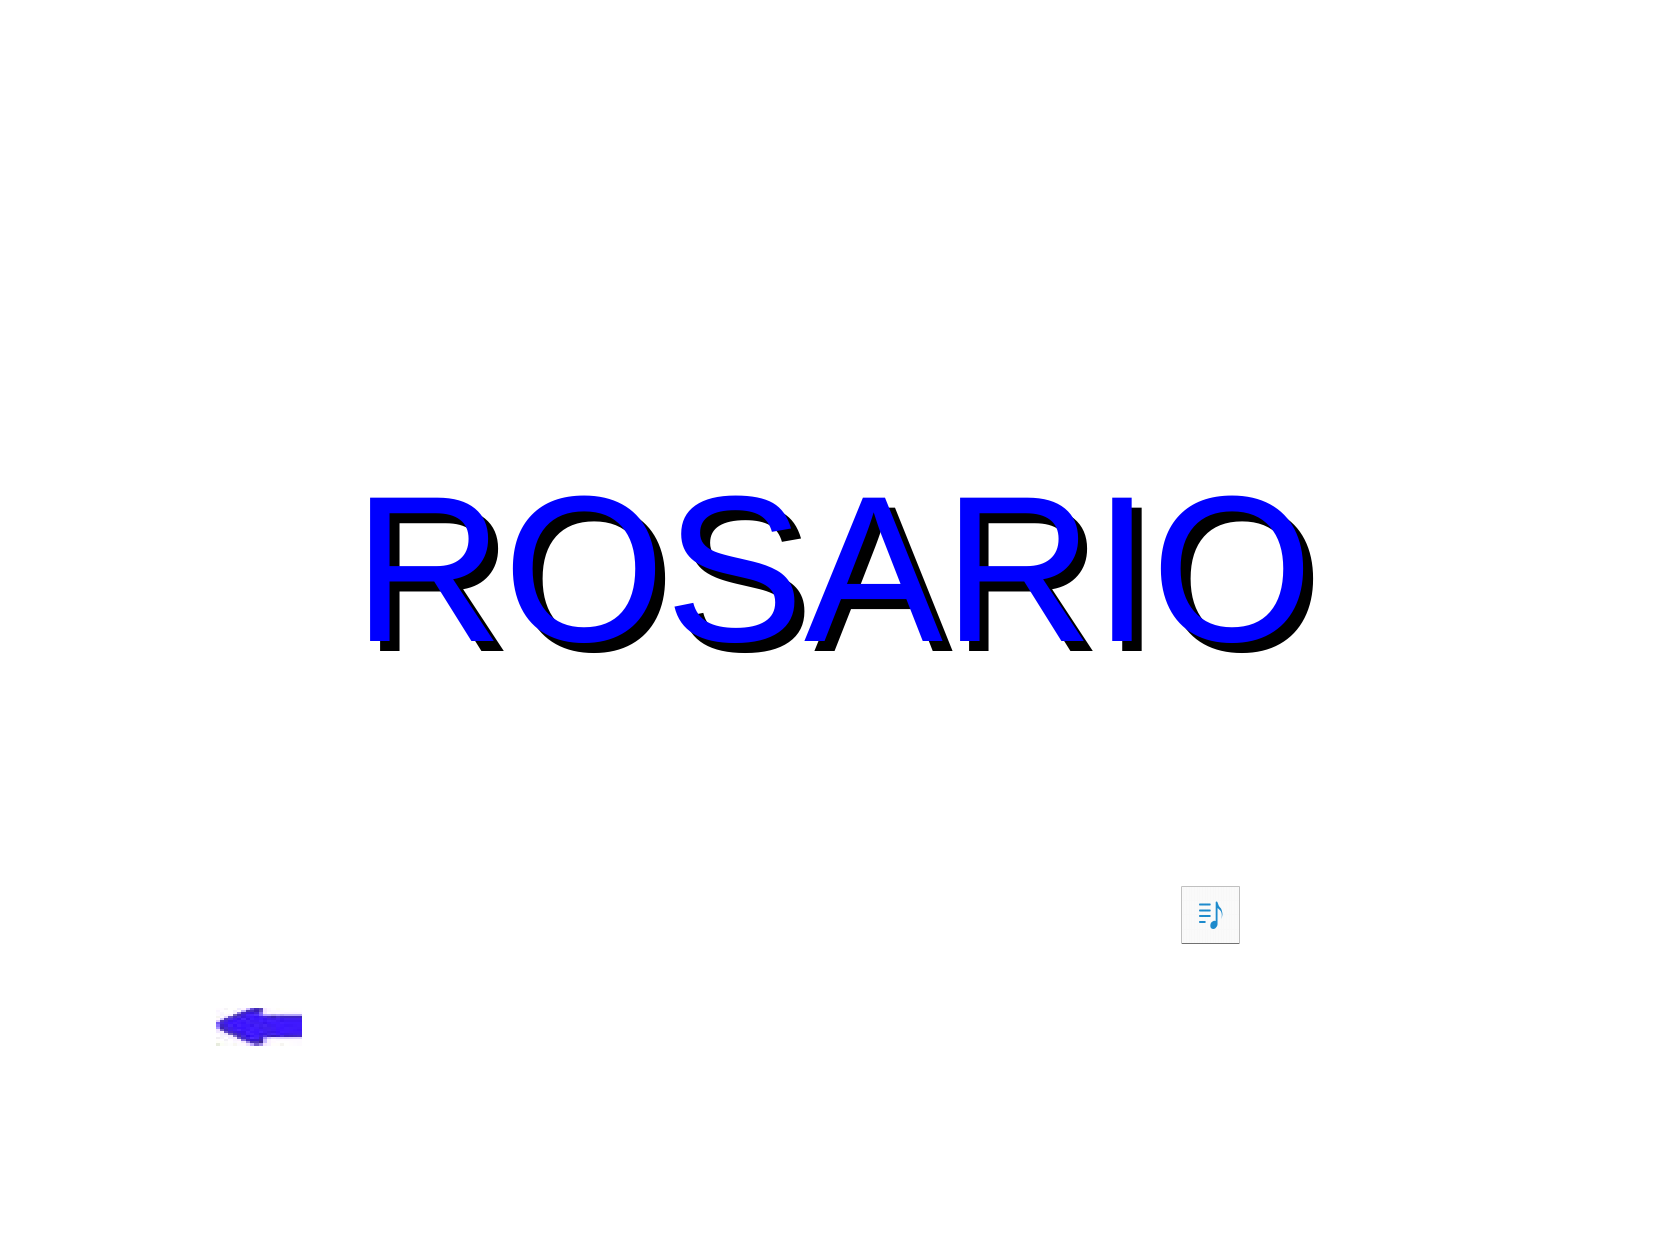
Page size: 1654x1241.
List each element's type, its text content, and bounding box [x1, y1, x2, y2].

text_box ROSARIO [302, 445, 1365, 712]
text_box [1181, 885, 1241, 945]
picture [216, 1008, 302, 1046]
